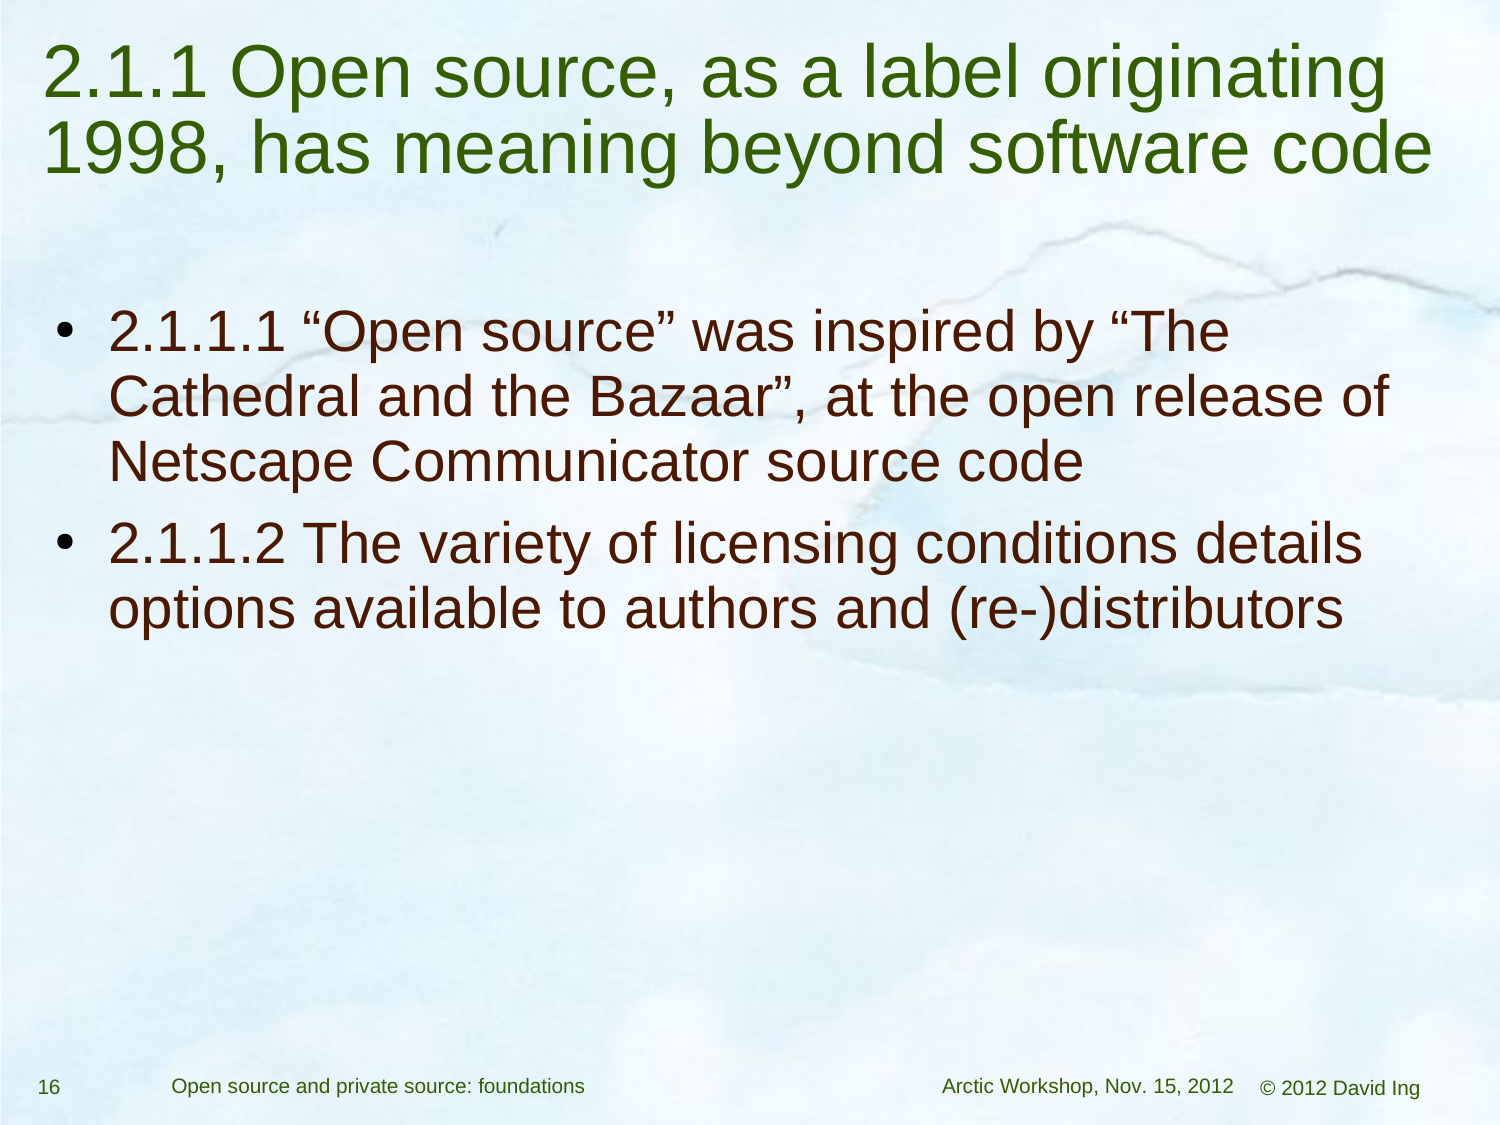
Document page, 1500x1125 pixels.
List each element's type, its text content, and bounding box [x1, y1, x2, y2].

picture [0, 0, 1500, 1125]
title 2.1.1 Open source, as a label originating 1998, has meaning beyond software code [37, 37, 1463, 198]
text_box 2.1.1.1 “Open source” was inspired by “The Cathedral and the Bazaar”, at the open release of Netscape Communicator source code 2.1.1.2 The variety of licensing conditions details options available to authors and (re-)distributors [37, 290, 1425, 1023]
